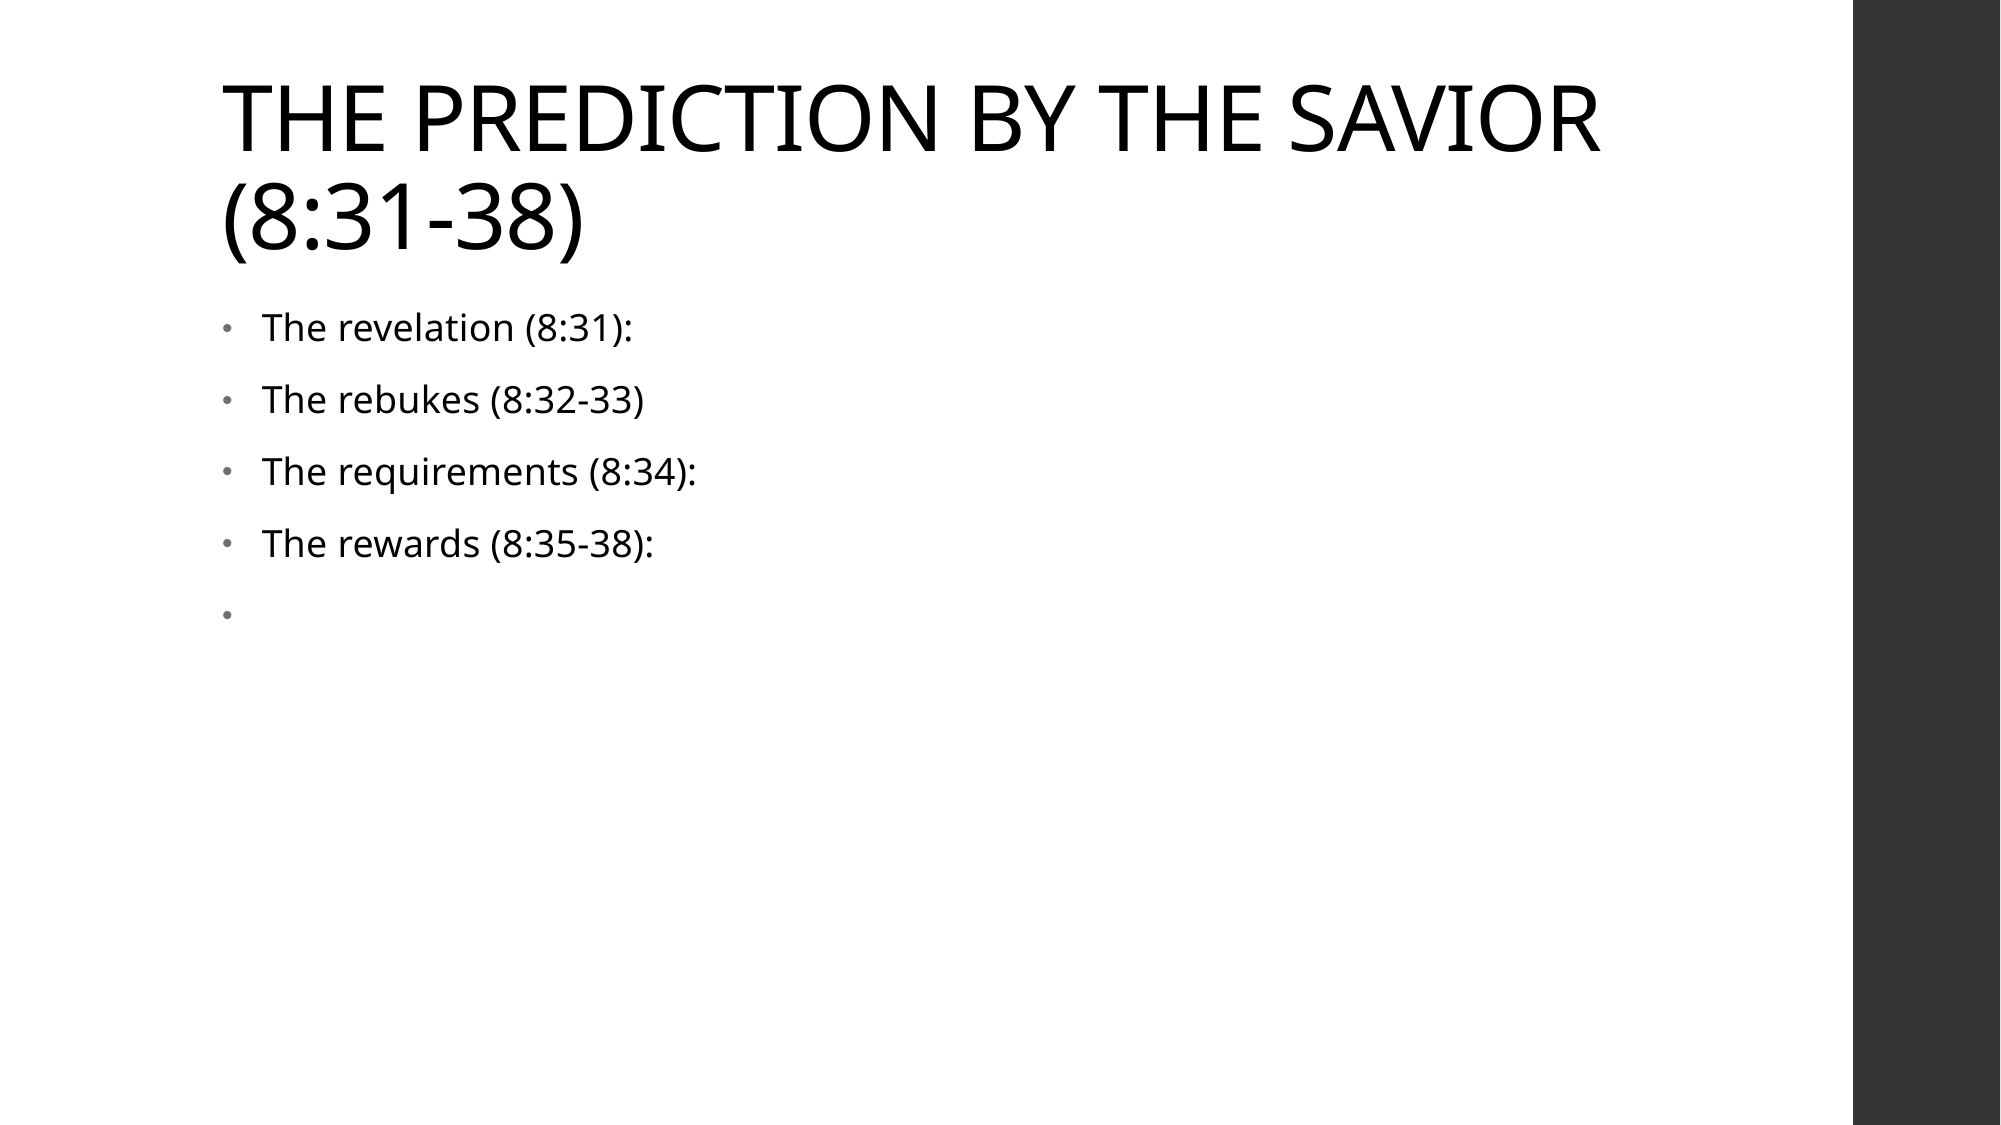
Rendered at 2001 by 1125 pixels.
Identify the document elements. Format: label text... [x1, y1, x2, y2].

list The revelation (8:31): The rebukes (8:32-33) The requirements (8:34): The rewards (8:35-38): [206, 299, 1617, 1014]
title THE PREDICTION BY THE SAVIOR (8:31-38) [206, 60, 1797, 278]
